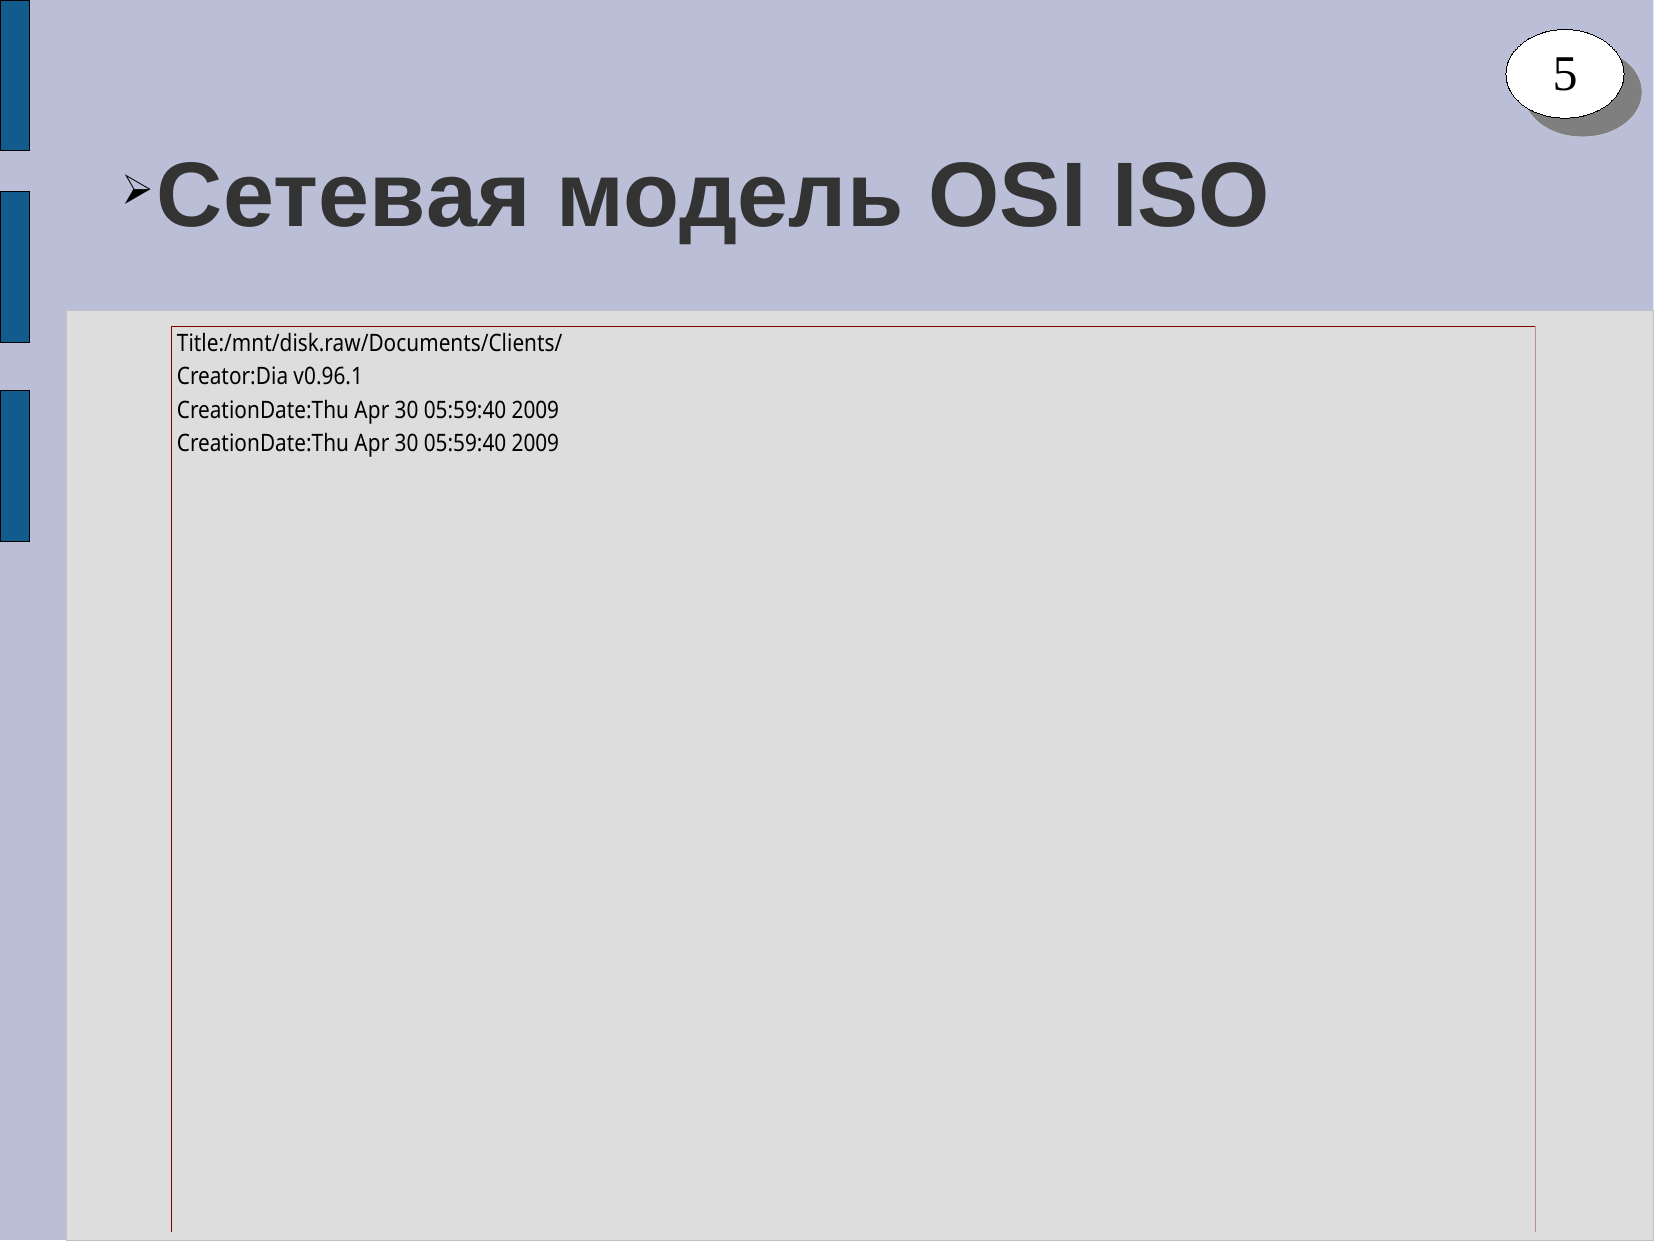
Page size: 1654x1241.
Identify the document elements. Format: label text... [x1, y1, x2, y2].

text_box 5 [1505, 29, 1625, 119]
title Сетевая модель OSI ISO [121, 91, 1534, 299]
picture [170, 324, 1536, 1232]
